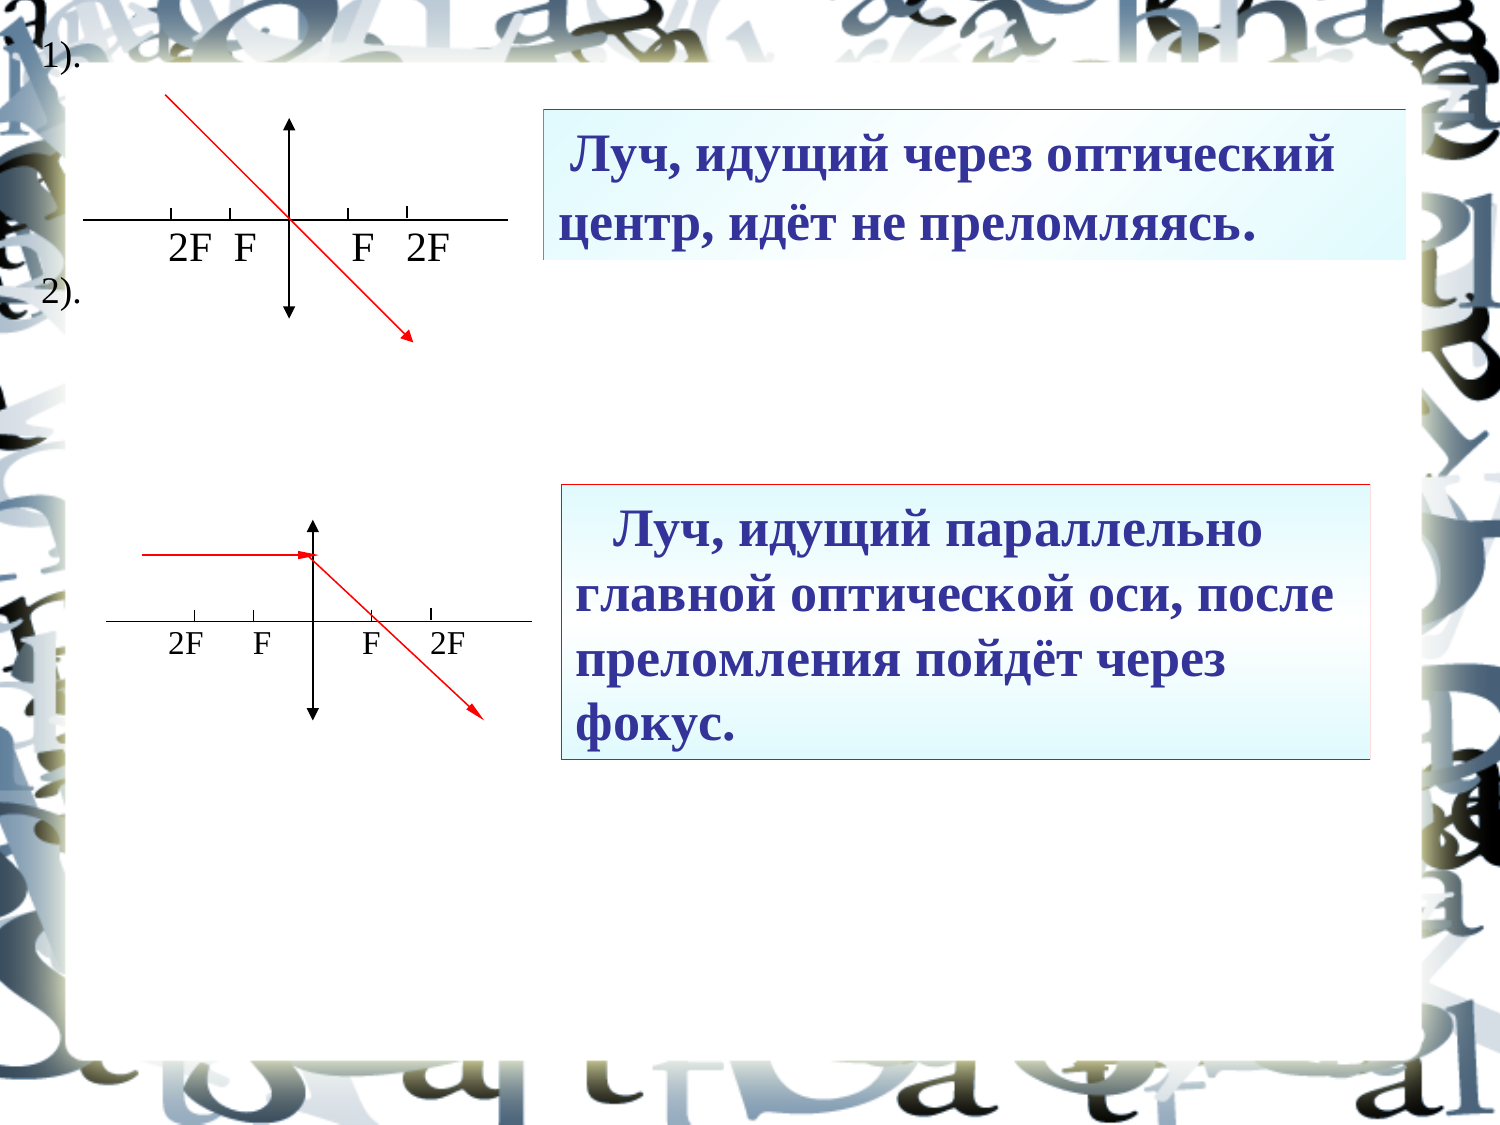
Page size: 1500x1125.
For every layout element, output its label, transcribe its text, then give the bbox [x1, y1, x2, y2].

text_box Луч, идущий через оптический центр, идёт не преломляясь. [543, 109, 1406, 260]
text_box Луч, идущий параллельно главной оптической оси, после преломления пойдёт через фокус. [560, 484, 1371, 760]
text_box 2). [26, 258, 97, 320]
text_box 2F F F 2F [153, 212, 508, 279]
text_box 2F F F 2F [153, 614, 483, 670]
text_box 1). [26, 22, 97, 84]
picture [0, 0, 1500, 1125]
